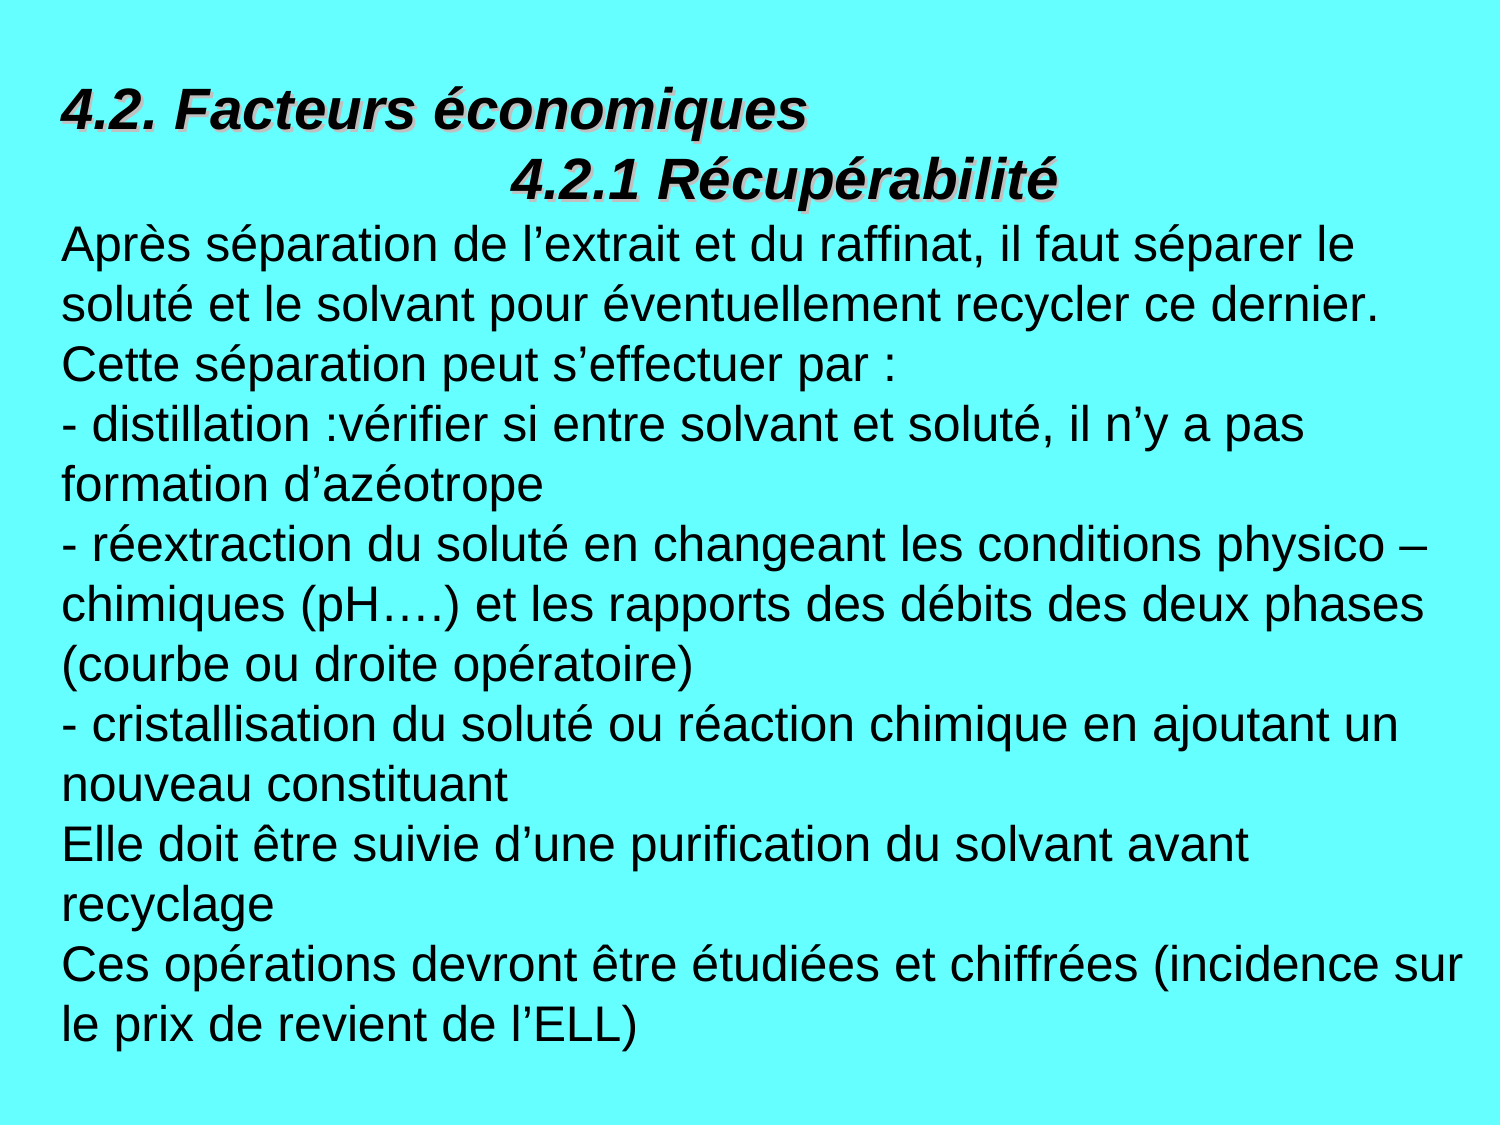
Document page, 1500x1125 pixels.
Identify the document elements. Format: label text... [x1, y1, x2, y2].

text_box 4.2. Facteurs économiques 4.2.1 Récupérabilité Après séparation de l’extrait et du raffinat, il faut séparer le soluté et le solvant pour éventuellement recycler ce dernier. Cette séparation peut s’effectuer par : - distillation :vérifier si entre solvant et soluté, il n’y a pas formation d’azéotrope - réextraction du soluté en changeant les conditions physico – chimiques (pH….) et les rapports des débits des deux phases (courbe ou droite opératoire) - cristallisation du soluté ou réaction chimique en ajoutant un nouveau constituant Elle doit être suivie d’une purification du solvant avant recyclage Ces opérations devront être étudiées et chiffrées (incidence sur le prix de revient de l’ELL) [46, 63, 1492, 1059]
